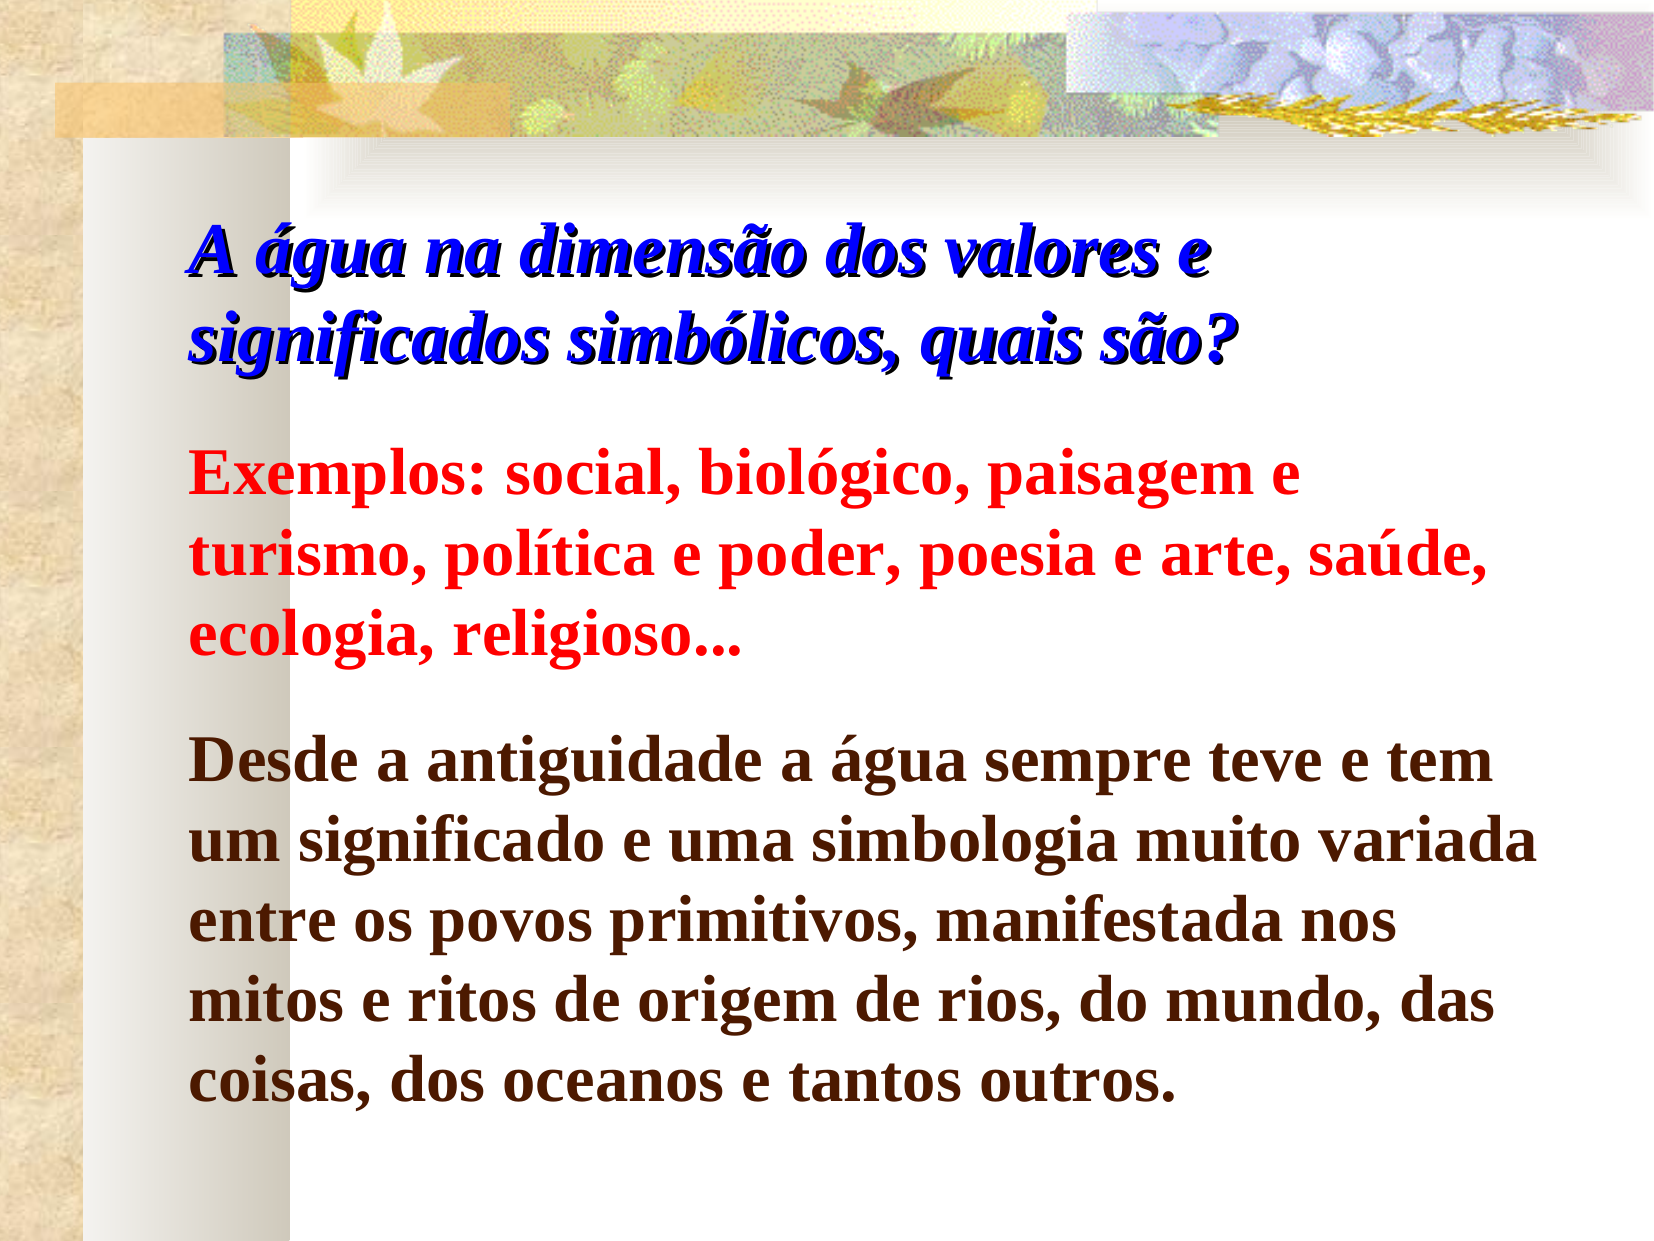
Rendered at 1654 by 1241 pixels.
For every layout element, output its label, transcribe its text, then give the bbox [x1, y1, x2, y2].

text_box A água na dimensão dos valores e significados simbólicos, quais são? Exemplos: social, biológico, paisagem e turismo, política e poder, poesia e arte, saúde, ecologia, religioso... Desde a antiguidade a água sempre teve e tem um significado e uma simbologia muito variada entre os povos primitivos, manifestada nos mitos e ritos de origem de rios, do mundo, das coisas, dos oceanos e tantos outros. [106, 200, 1554, 1189]
picture [0, 0, 1654, 1241]
